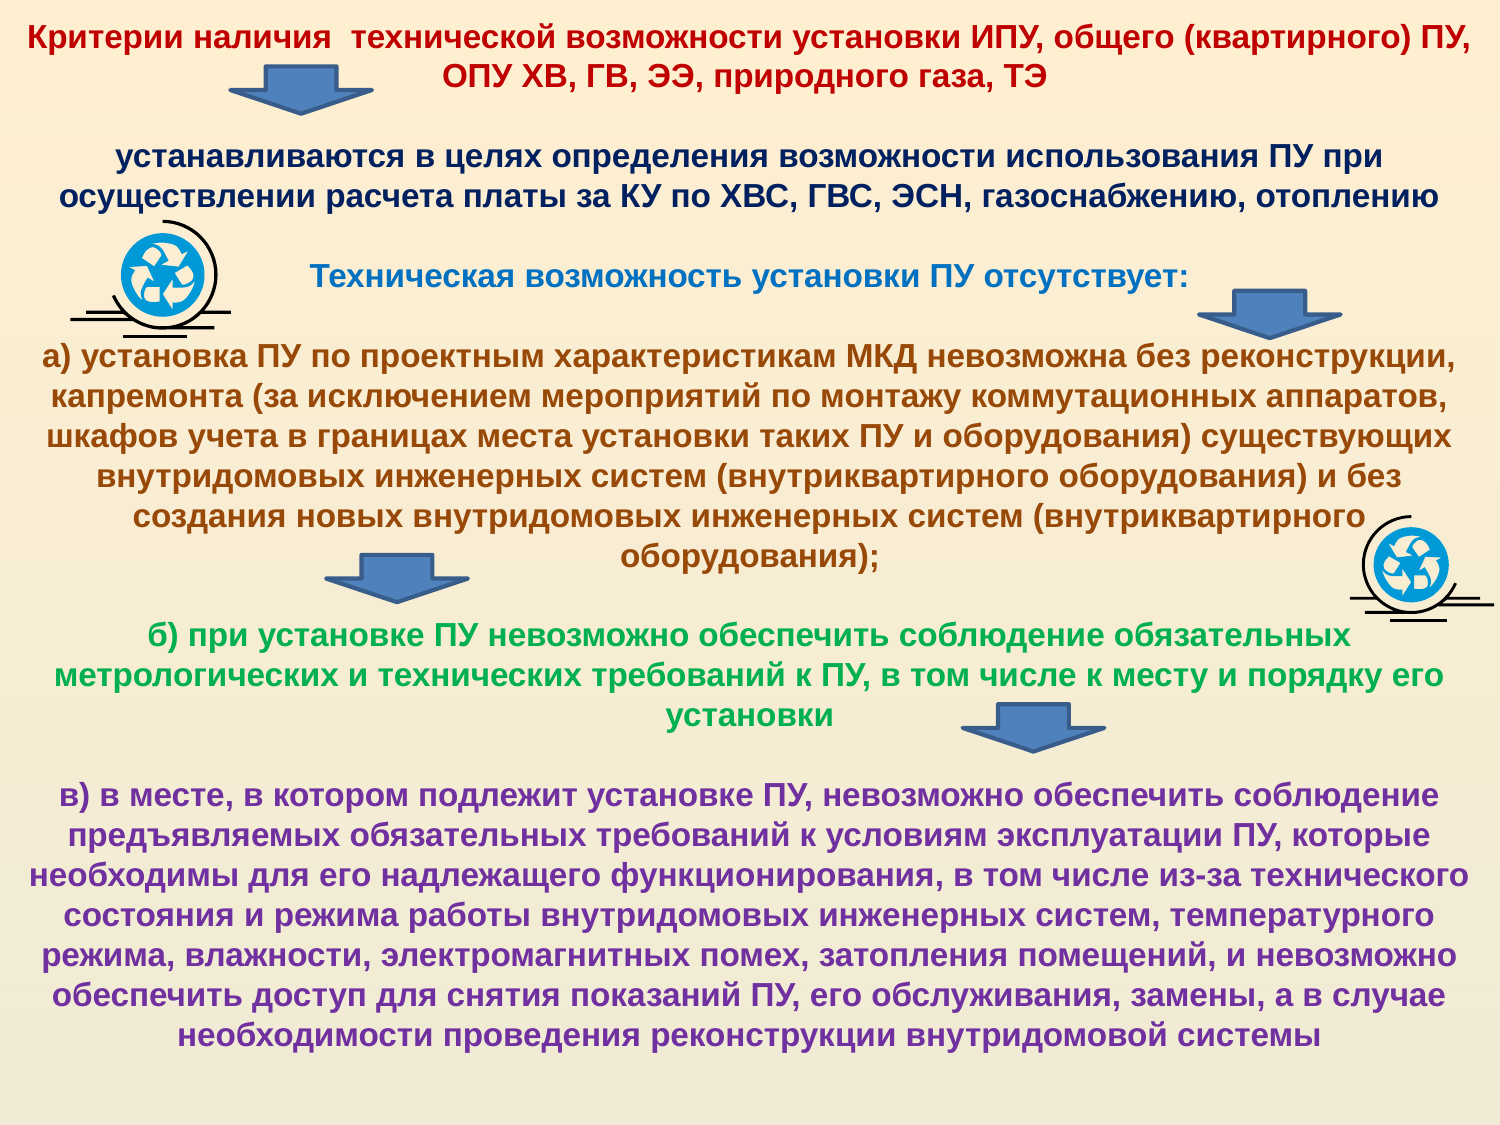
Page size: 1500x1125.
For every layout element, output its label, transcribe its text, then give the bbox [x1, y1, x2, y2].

picture [1349, 515, 1495, 622]
picture [70, 219, 231, 339]
text_box Критерии наличия технической возможности установки ИПУ, общего (квартирного) ПУ, ОПУ ХВ, ГВ, ЭЭ, природного газа, ТЭ устанавливаются в целях определения возможности использования ПУ при осуществлении расчета платы за КУ по ХВС, ГВС, ЭСН, газоснабжению, отоплению Техническая возможность установки ПУ отсутствует: а) установка ПУ по проектным характеристикам МКД невозможна без реконструкции, капремонта (за исключением мероприятий по монтажу коммутационных аппаратов, шкафов учета в границах места установки таких ПУ и оборудования) существующих внутридомовых инженерных систем (внутриквартирного оборудования) и без создания новых внутридомовых инженерных систем (внутриквартирного оборудования); б) при установке ПУ невозможно обеспечить соблюдение обязательных метрологических и технических требований к ПУ, в том числе к месту и порядку его установки в) в месте, в котором подлежит установке ПУ, невозможно обеспечить соблюдение предъявляемых обязательных требований к условиям эксплуатации ПУ, которые необходимы для его надлежащего функционирования, в том числе из-за технического состояния и режима работы внутридомовых инженерных систем, температурного режима, влажности, электромагнитных помех, затопления помещений, и невозможно обеспечить доступ для снятия показаний ПУ, его обслуживания, замены, а в случае необходимости проведения реконструкции внутридомовой системы [0, 7, 1500, 1060]
text_box [326, 554, 468, 603]
text_box [962, 704, 1105, 752]
text_box [1198, 290, 1341, 339]
text_box [230, 66, 373, 114]
